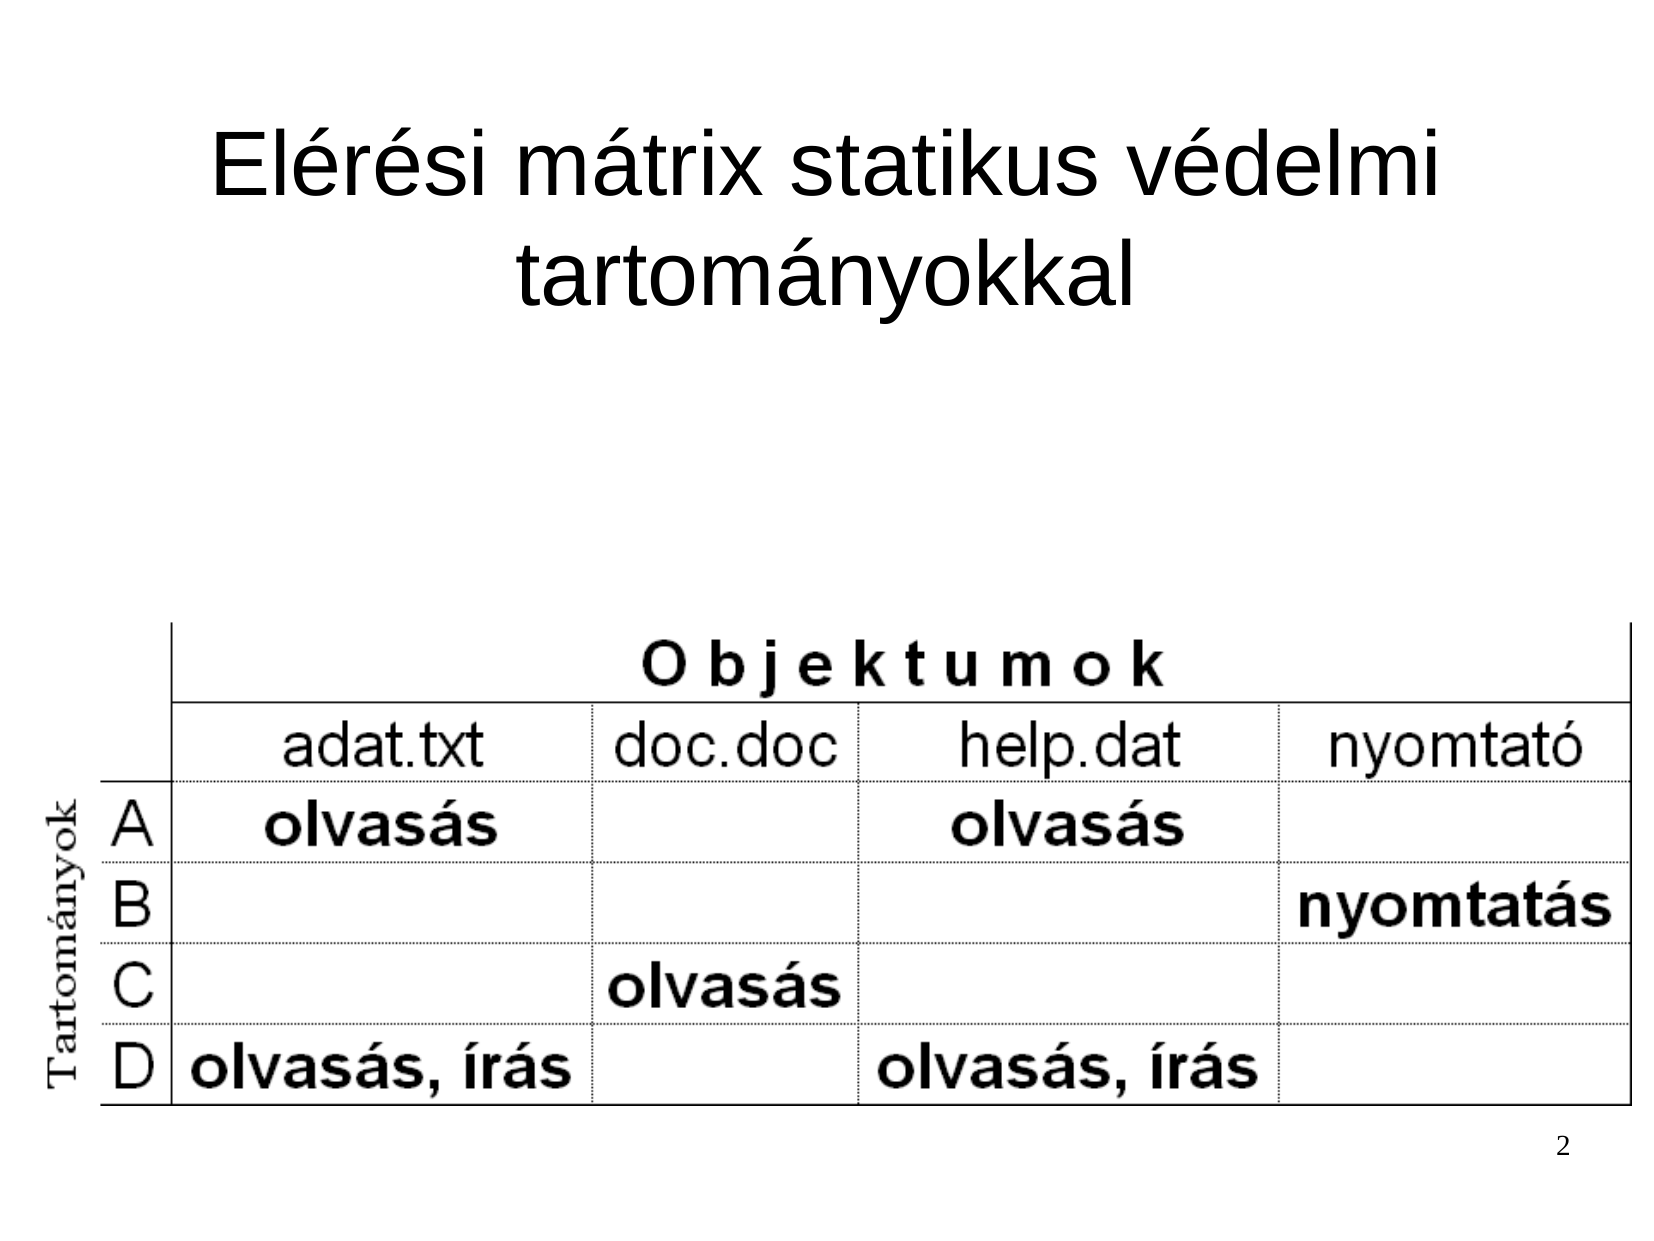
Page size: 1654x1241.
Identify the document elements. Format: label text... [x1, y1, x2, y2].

title Elérési mátrix statikus védelmi tartományokkal [124, 110, 1530, 317]
chart [25, 784, 99, 1105]
picture [99, 621, 1632, 1106]
